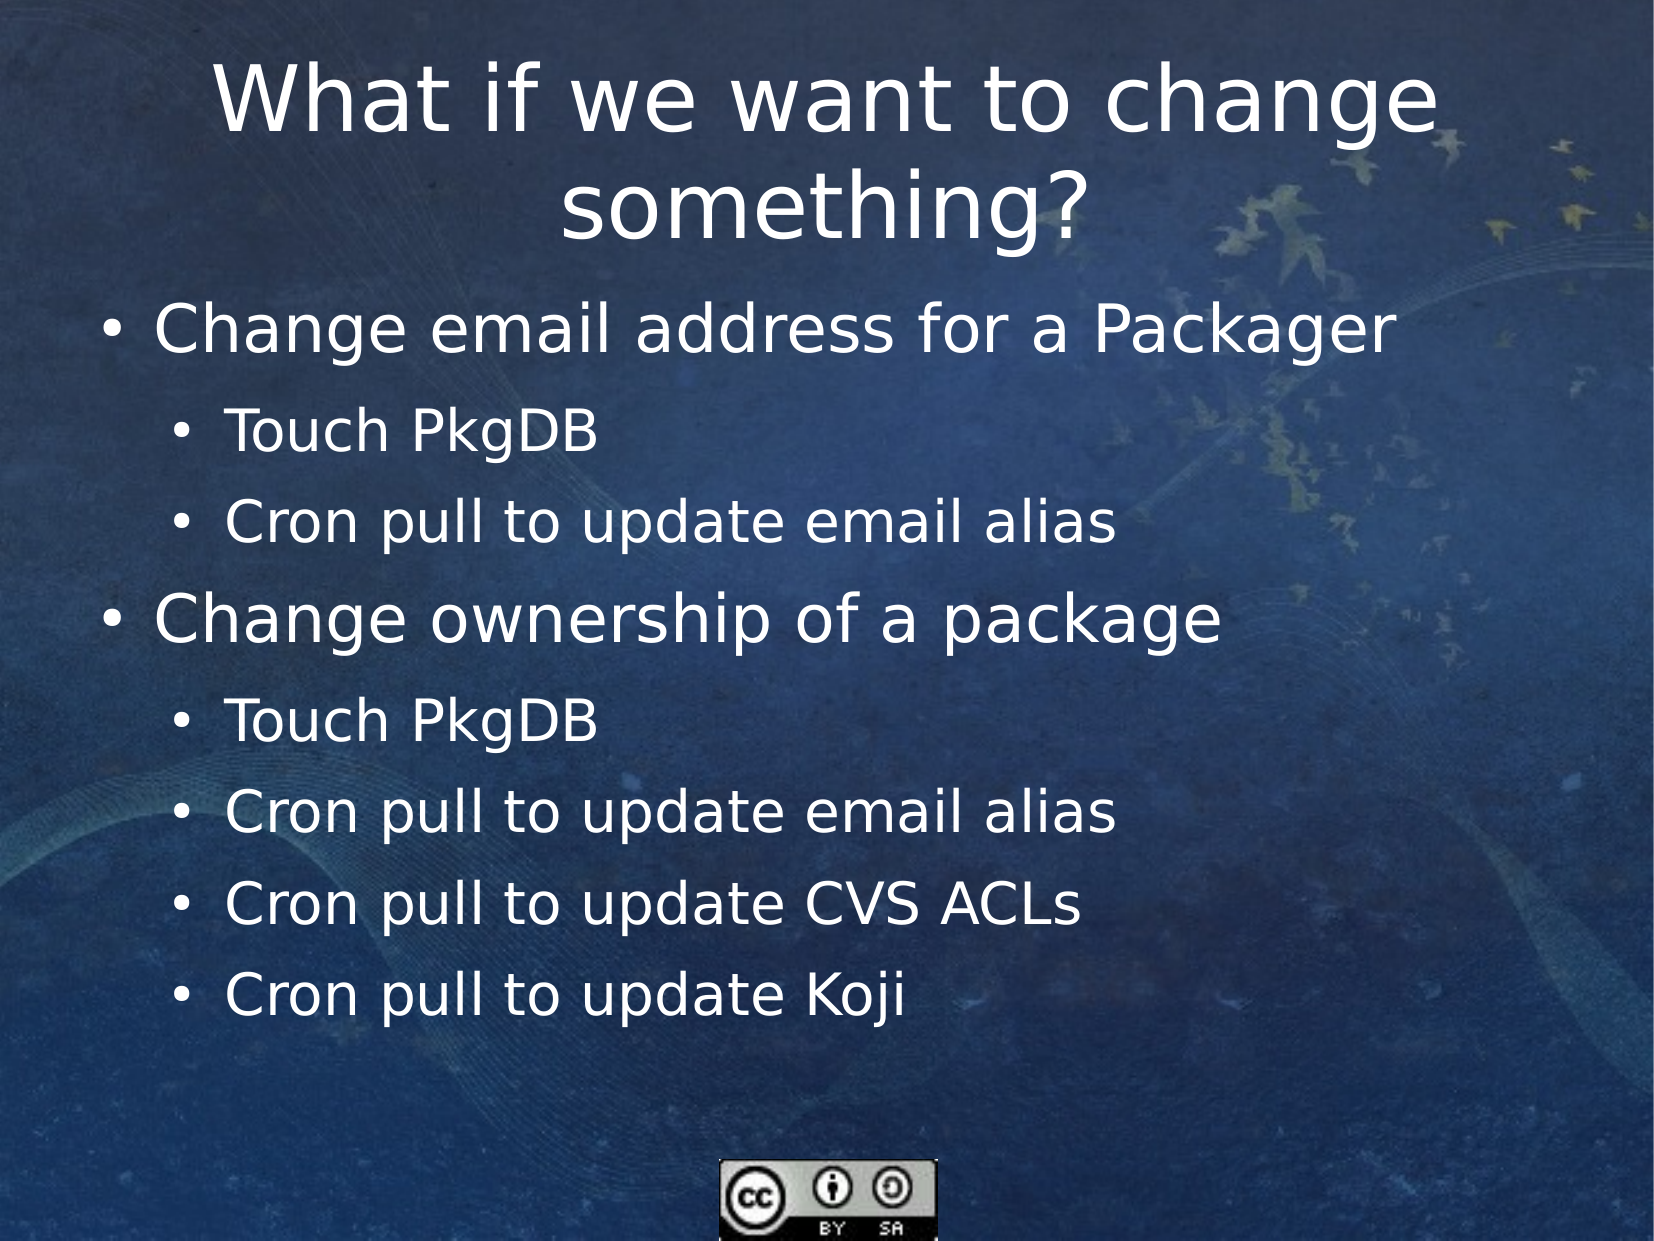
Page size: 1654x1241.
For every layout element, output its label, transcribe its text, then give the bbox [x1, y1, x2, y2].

title What if we want to change something? [82, 45, 1571, 261]
picture [0, 0, 1654, 1241]
list Change email address for a Packager Touch PkgDB Cron pull to update email alias Change ownership of a package Touch PkgDB Cron pull to update email alias Cron pull to update CVS ACLs Cron pull to update Koji [82, 290, 1571, 1094]
